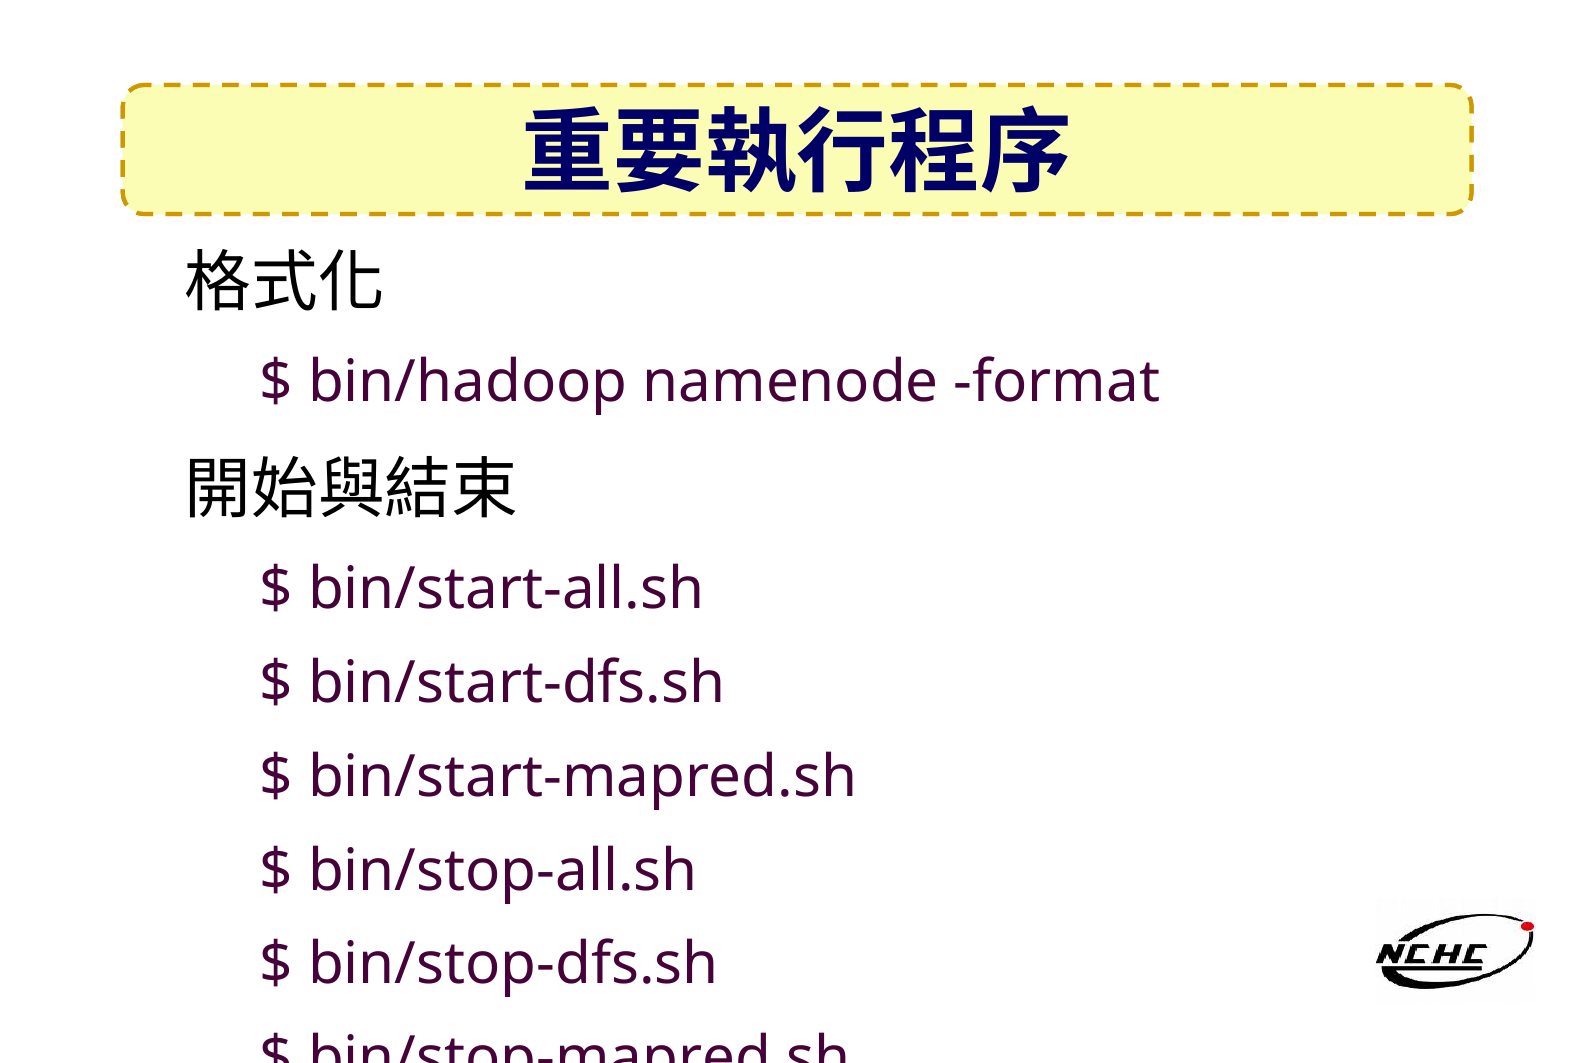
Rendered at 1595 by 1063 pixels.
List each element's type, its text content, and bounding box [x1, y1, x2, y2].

list 格式化 $ bin/hadoop namenode -format 開始與結束 $ bin/start-all.sh $ bin/start-dfs.sh $ bin/start-mapred.sh $ bin/stop-all.sh $ bin/stop-dfs.sh $ bin/stop-mapred.sh [169, 220, 1425, 954]
title 重要執行程序 [169, 85, 1425, 205]
picture [1375, 898, 1536, 1004]
